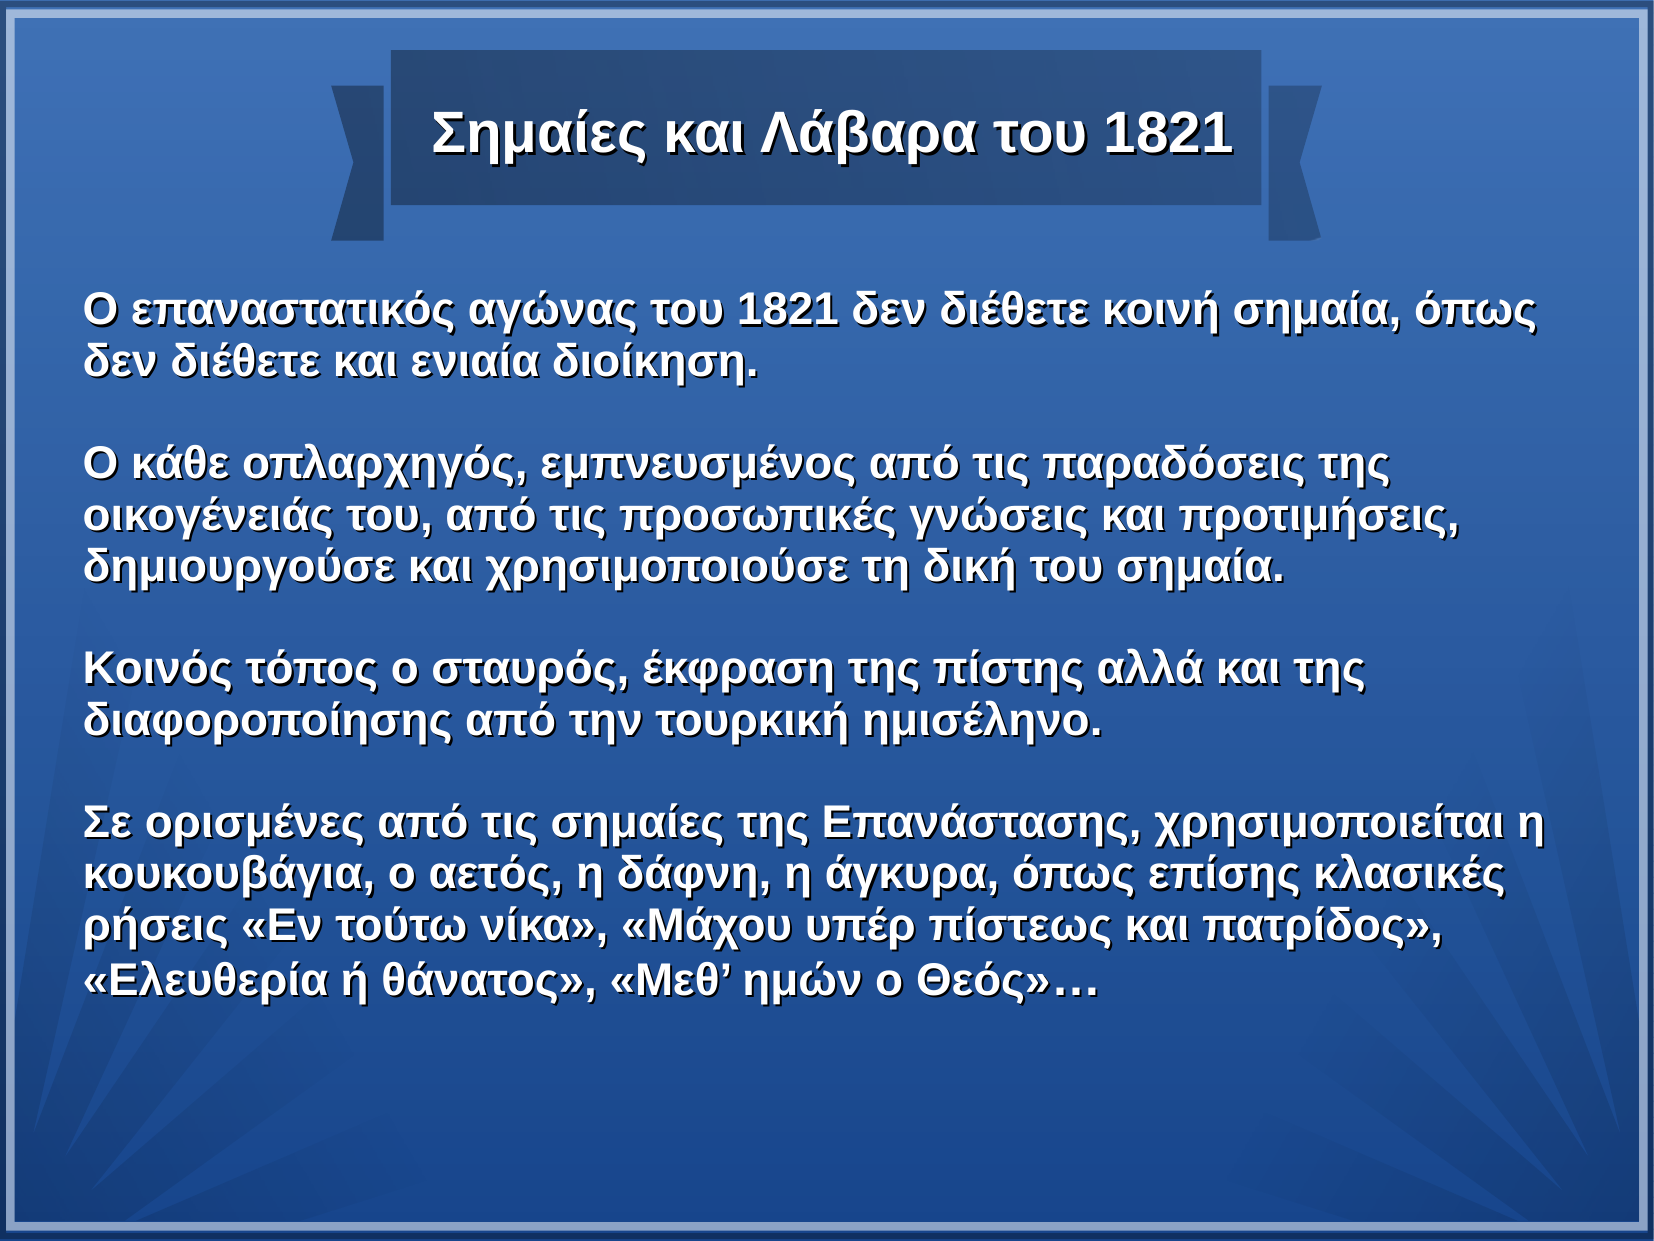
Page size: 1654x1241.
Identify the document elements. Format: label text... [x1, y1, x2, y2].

title Σημαίες και Λάβαρα του 1821 [389, 99, 1276, 165]
subtitle Ο επαναστατικός αγώνας του 1821 δεν διέθετε κοινή σημαία, όπως δεν διέθετε και ενιαία διοίκηση. Ο κάθε οπλαρχηγός, εμπνευσμένος από τις παραδόσεις της οικογένειάς του, από τις προσωπικές γνώσεις και προτιμήσεις, δημιουργούσε και χρησιμοποιούσε τη δική του σημαία. Κοινός τόπος ο σταυρός, έκφραση της πίστης αλλά και της διαφοροποίησης από την τουρκική ημισέληνο. Σε ορισμένες από τις σημαίες της Επανάστασης, χρησιμοποιείται η κουκουβάγια, ο αετός, η δάφνη, η άγκυρα, όπως επίσης κλασικές ρήσεις «Εν τούτω νίκα», «Μάχου υπέρ πίστεως και πατρίδος», «Ελευθερία ή θάνατος», «Μεθ’ ημών ο Θεός»… [82, 283, 1571, 1006]
